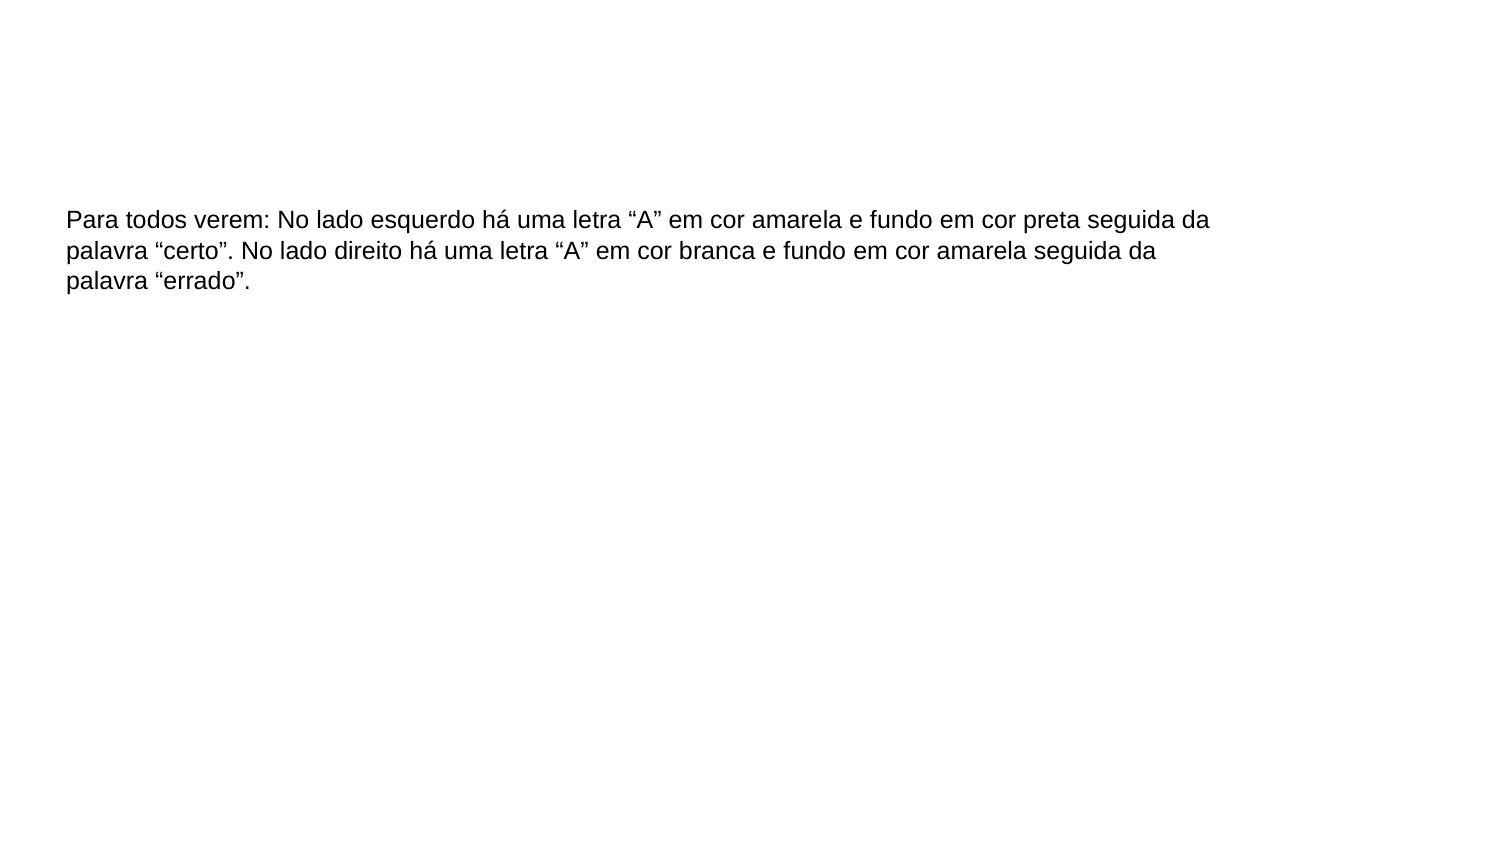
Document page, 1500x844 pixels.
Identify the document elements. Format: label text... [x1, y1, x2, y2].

list Para todos verem: No lado esquerdo há uma letra “A” em cor amarela e fundo em cor preta seguida da palavra “certo”. No lado direito há uma letra “A” em cor branca e fundo em cor amarela seguida da palavra “errado”. [51, 189, 1251, 325]
